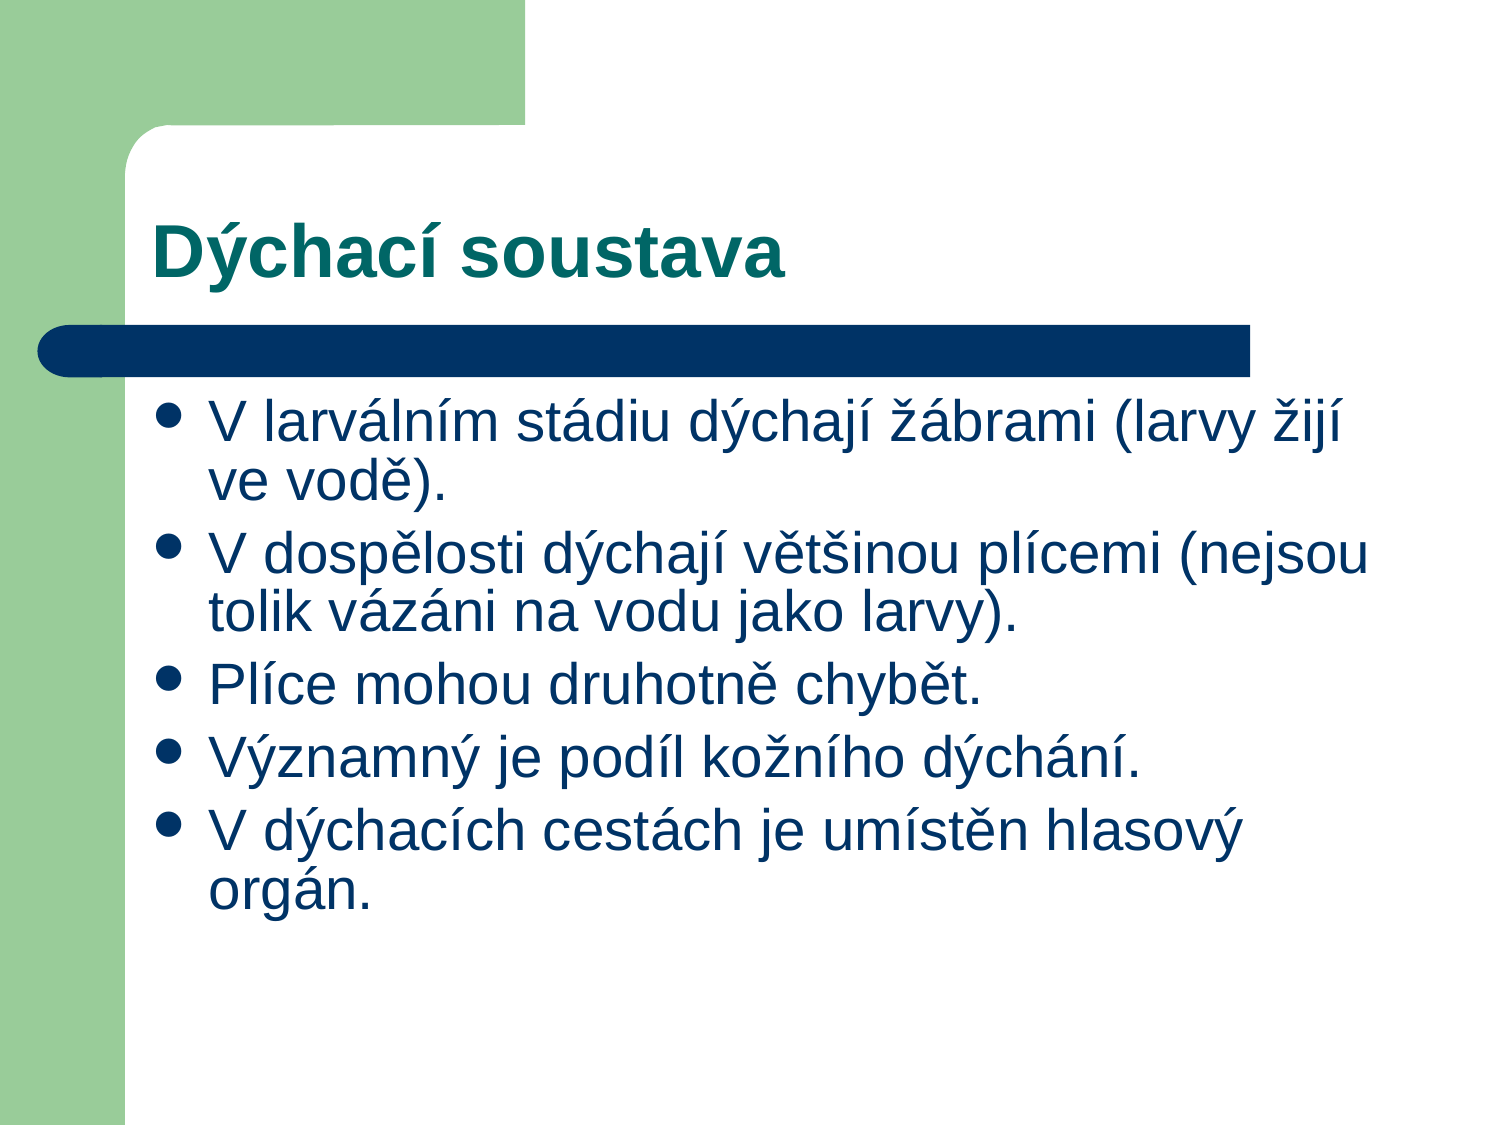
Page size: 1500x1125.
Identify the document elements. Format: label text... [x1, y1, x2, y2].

list V larválním stádiu dýchají žábrami (larvy žijí ve vodě). V dospělosti dýchají většinou plícemi (nejsou tolik vázáni na vodu jako larvy). Plíce mohou druhotně chybět. Významný je podíl kožního dýchání. V dýchacích cestách je umístěn hlasový orgán. [137, 387, 1400, 999]
title Dýchací soustava [136, 136, 1414, 301]
